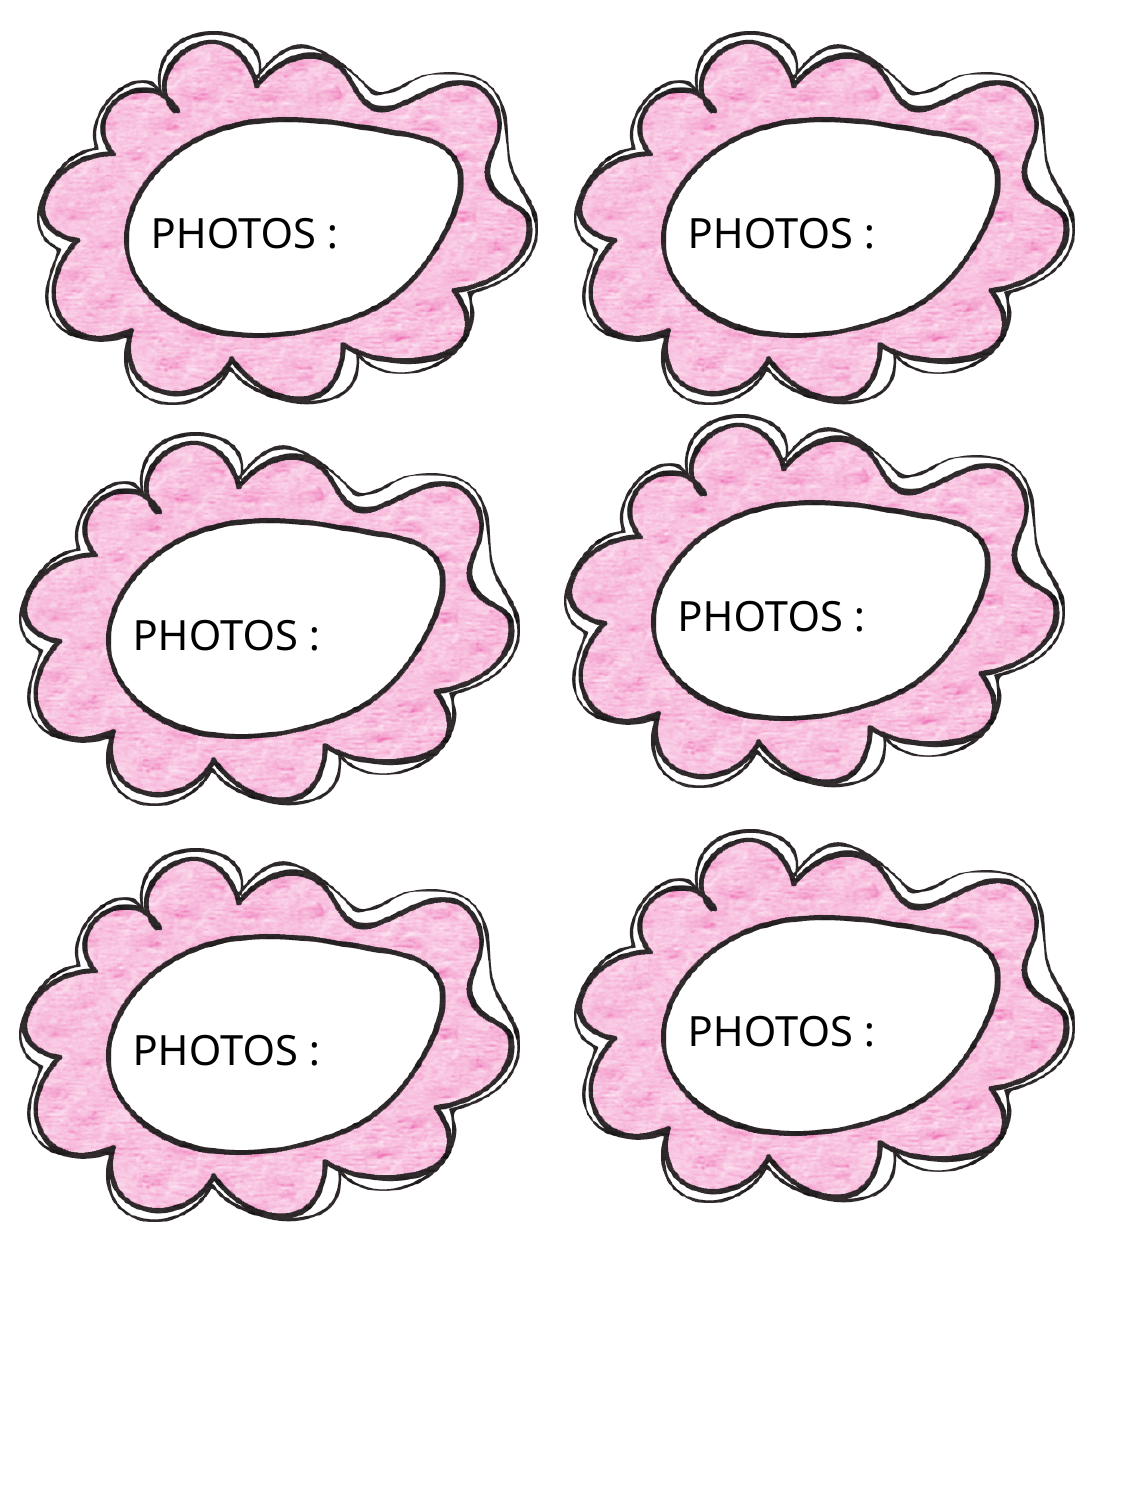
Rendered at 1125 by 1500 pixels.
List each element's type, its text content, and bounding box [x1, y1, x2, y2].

text_box PHOTOS : [673, 997, 890, 1062]
picture [574, 829, 1075, 1203]
picture [19, 848, 520, 1222]
picture [19, 432, 520, 806]
text_box PHOTOS : [117, 1016, 335, 1081]
text_box PHOTOS : [136, 200, 353, 265]
text_box PHOTOS : [117, 601, 335, 666]
picture [564, 414, 1065, 788]
picture [574, 31, 1075, 405]
picture [37, 31, 538, 405]
text_box PHOTOS : [663, 582, 880, 647]
text_box PHOTOS : [673, 200, 890, 265]
